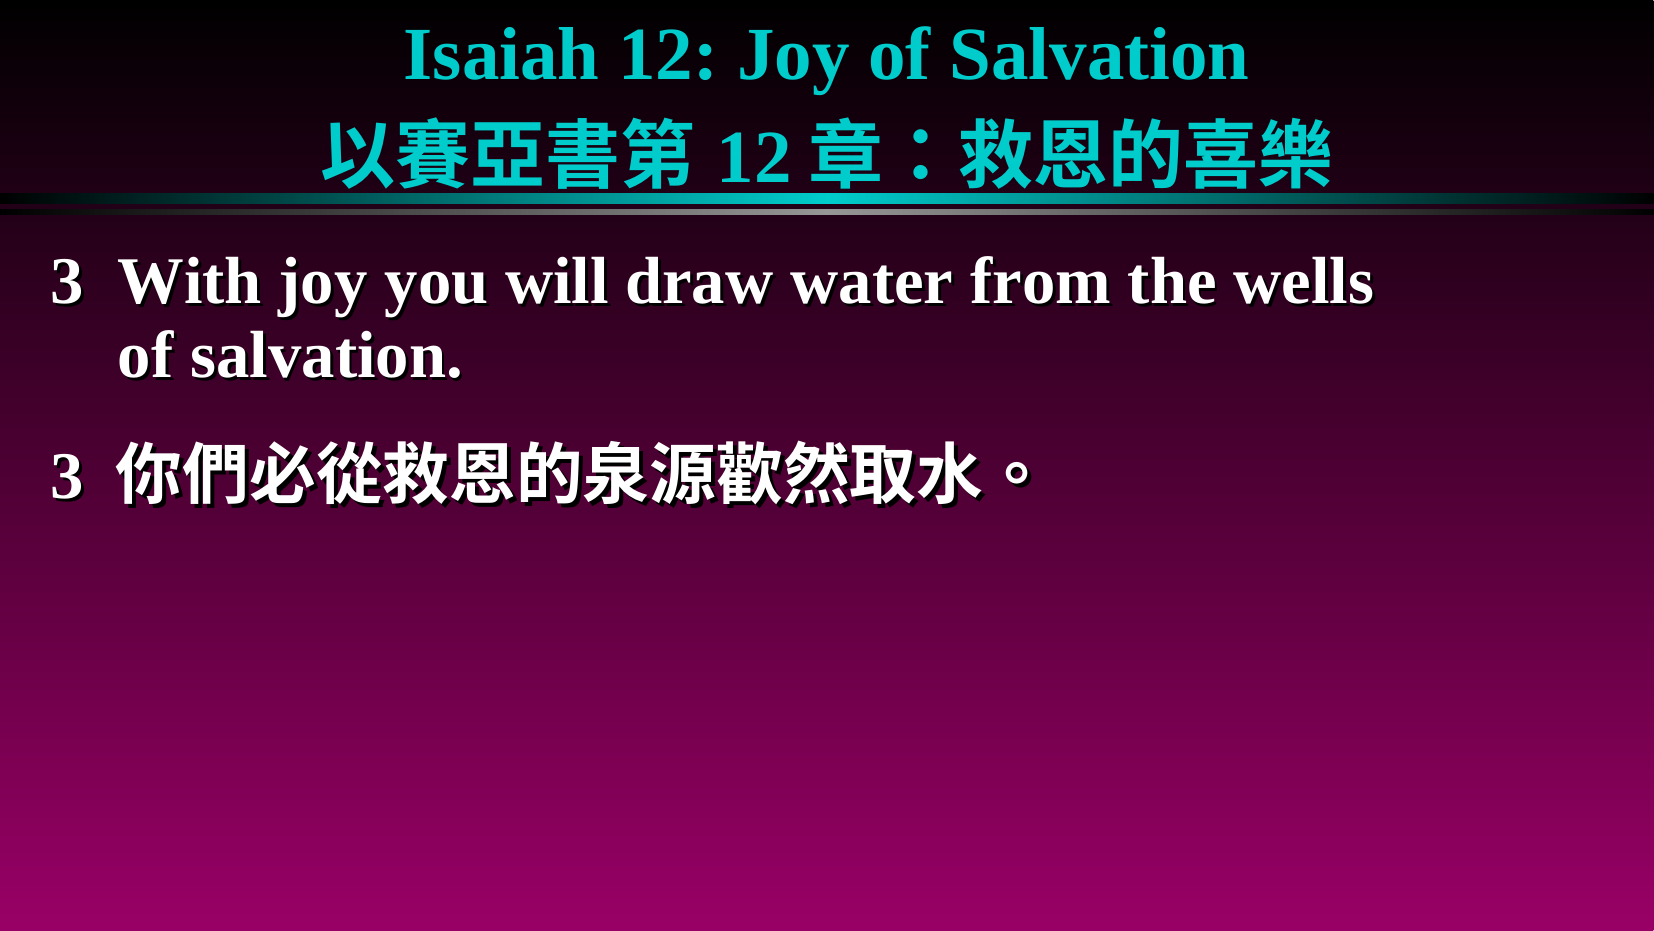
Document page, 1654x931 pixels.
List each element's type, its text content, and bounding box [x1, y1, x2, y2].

title Isaiah 12: Joy of Salvation 以賽亞書第12章：救恩的喜樂 [117, 12, 1537, 205]
text_box 3 With joy you will draw water from the wells of salvation. 3 你們必從救恩的泉源歡然取水。 [36, 236, 1613, 636]
